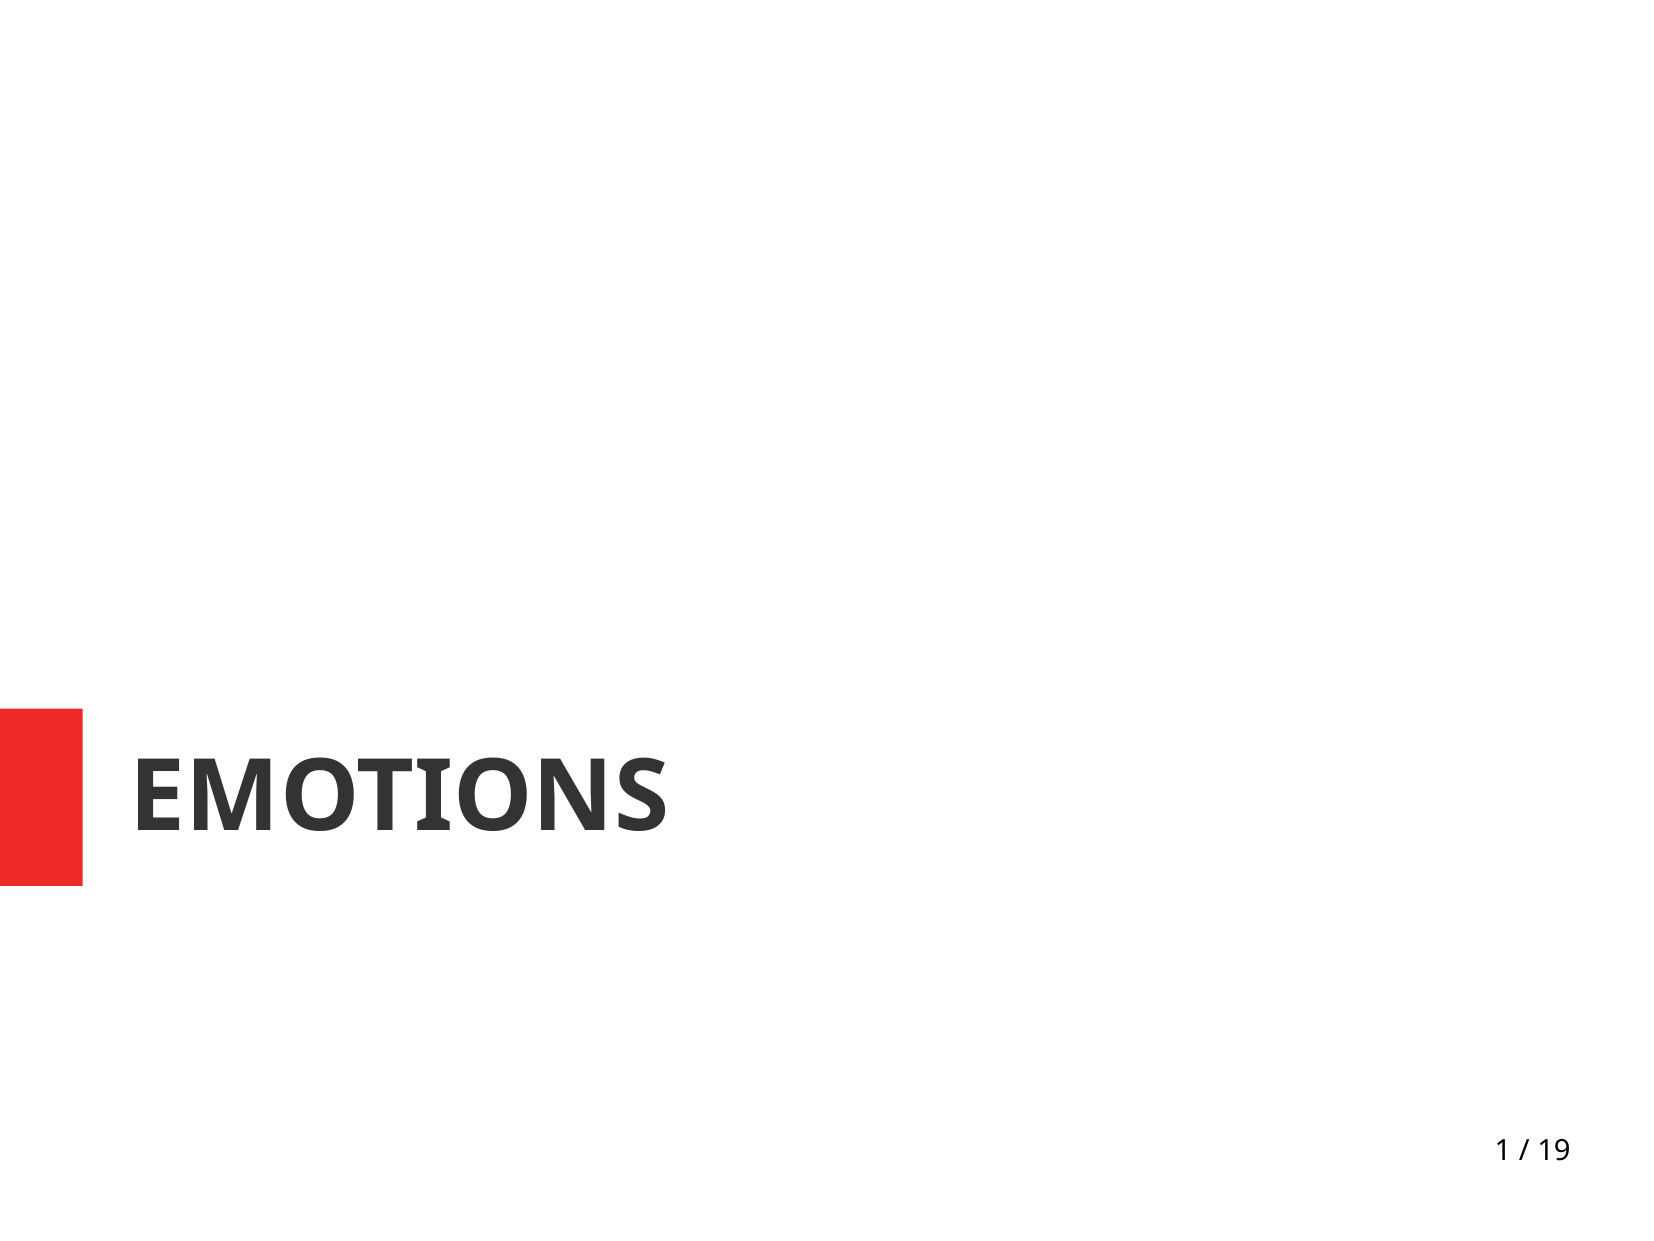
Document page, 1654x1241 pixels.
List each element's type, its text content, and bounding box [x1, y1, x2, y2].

title EMOTIONS [129, 655, 1536, 928]
